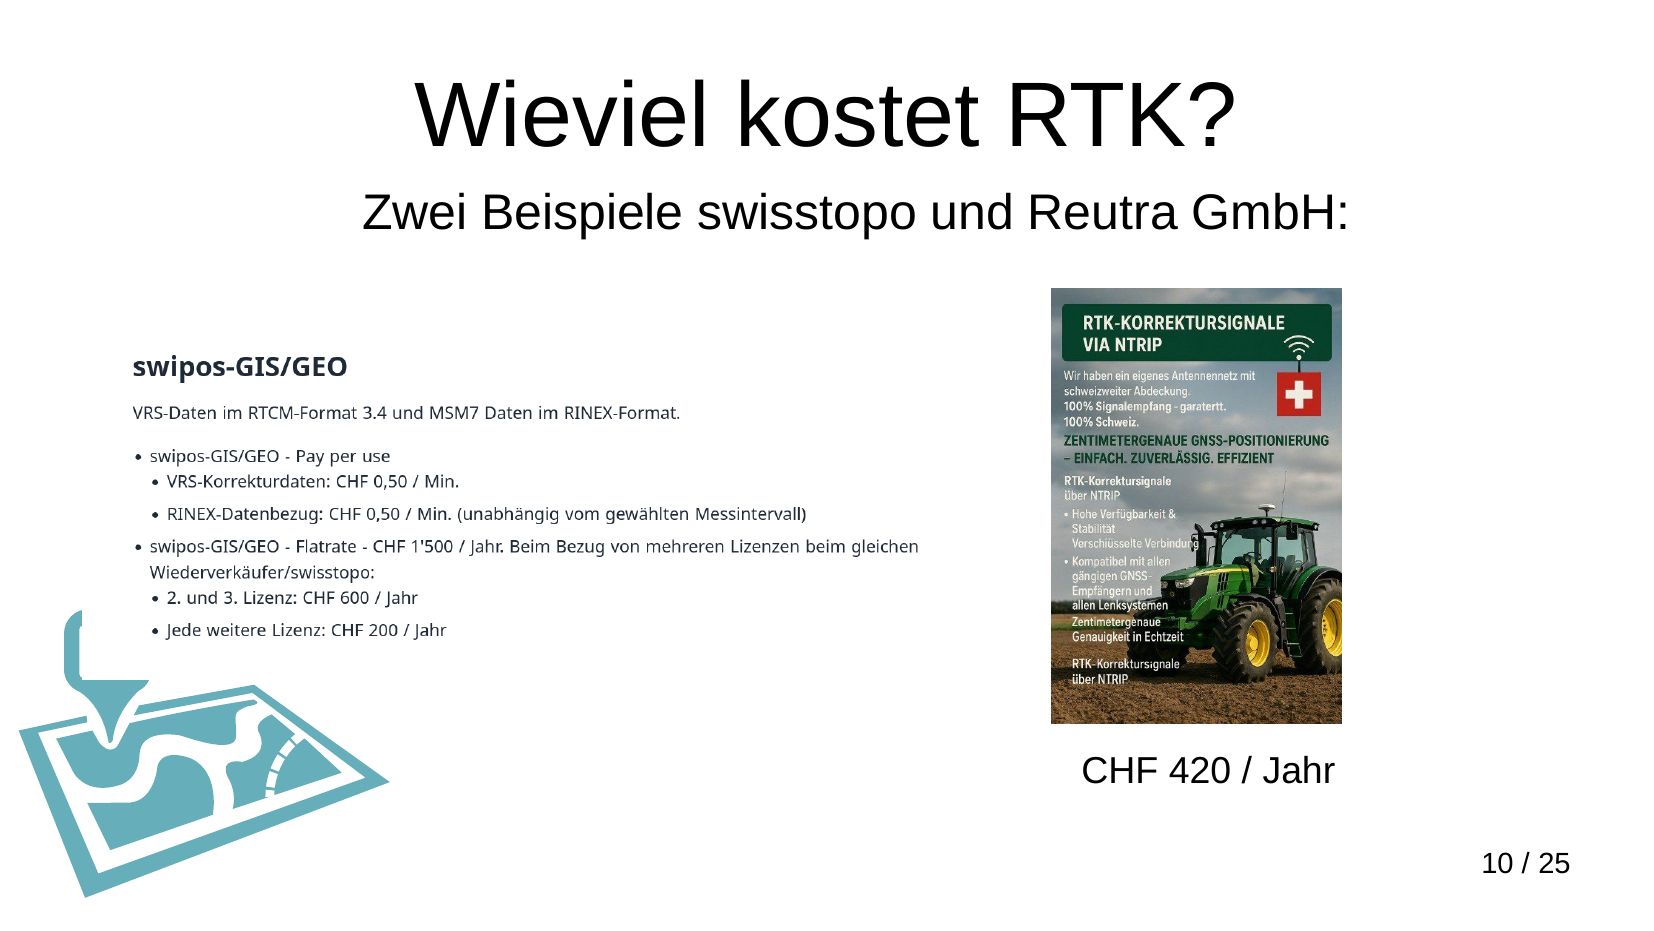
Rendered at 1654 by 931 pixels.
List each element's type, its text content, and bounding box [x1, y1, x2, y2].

list CHF 420 / Jahr [845, 750, 1572, 828]
picture [82, 329, 989, 680]
title Wieviel kostet RTK? [82, 37, 1571, 193]
picture [1051, 288, 1342, 724]
text_box Zwei Beispiele swisstopo und Reutra GmbH: [236, 177, 1477, 266]
